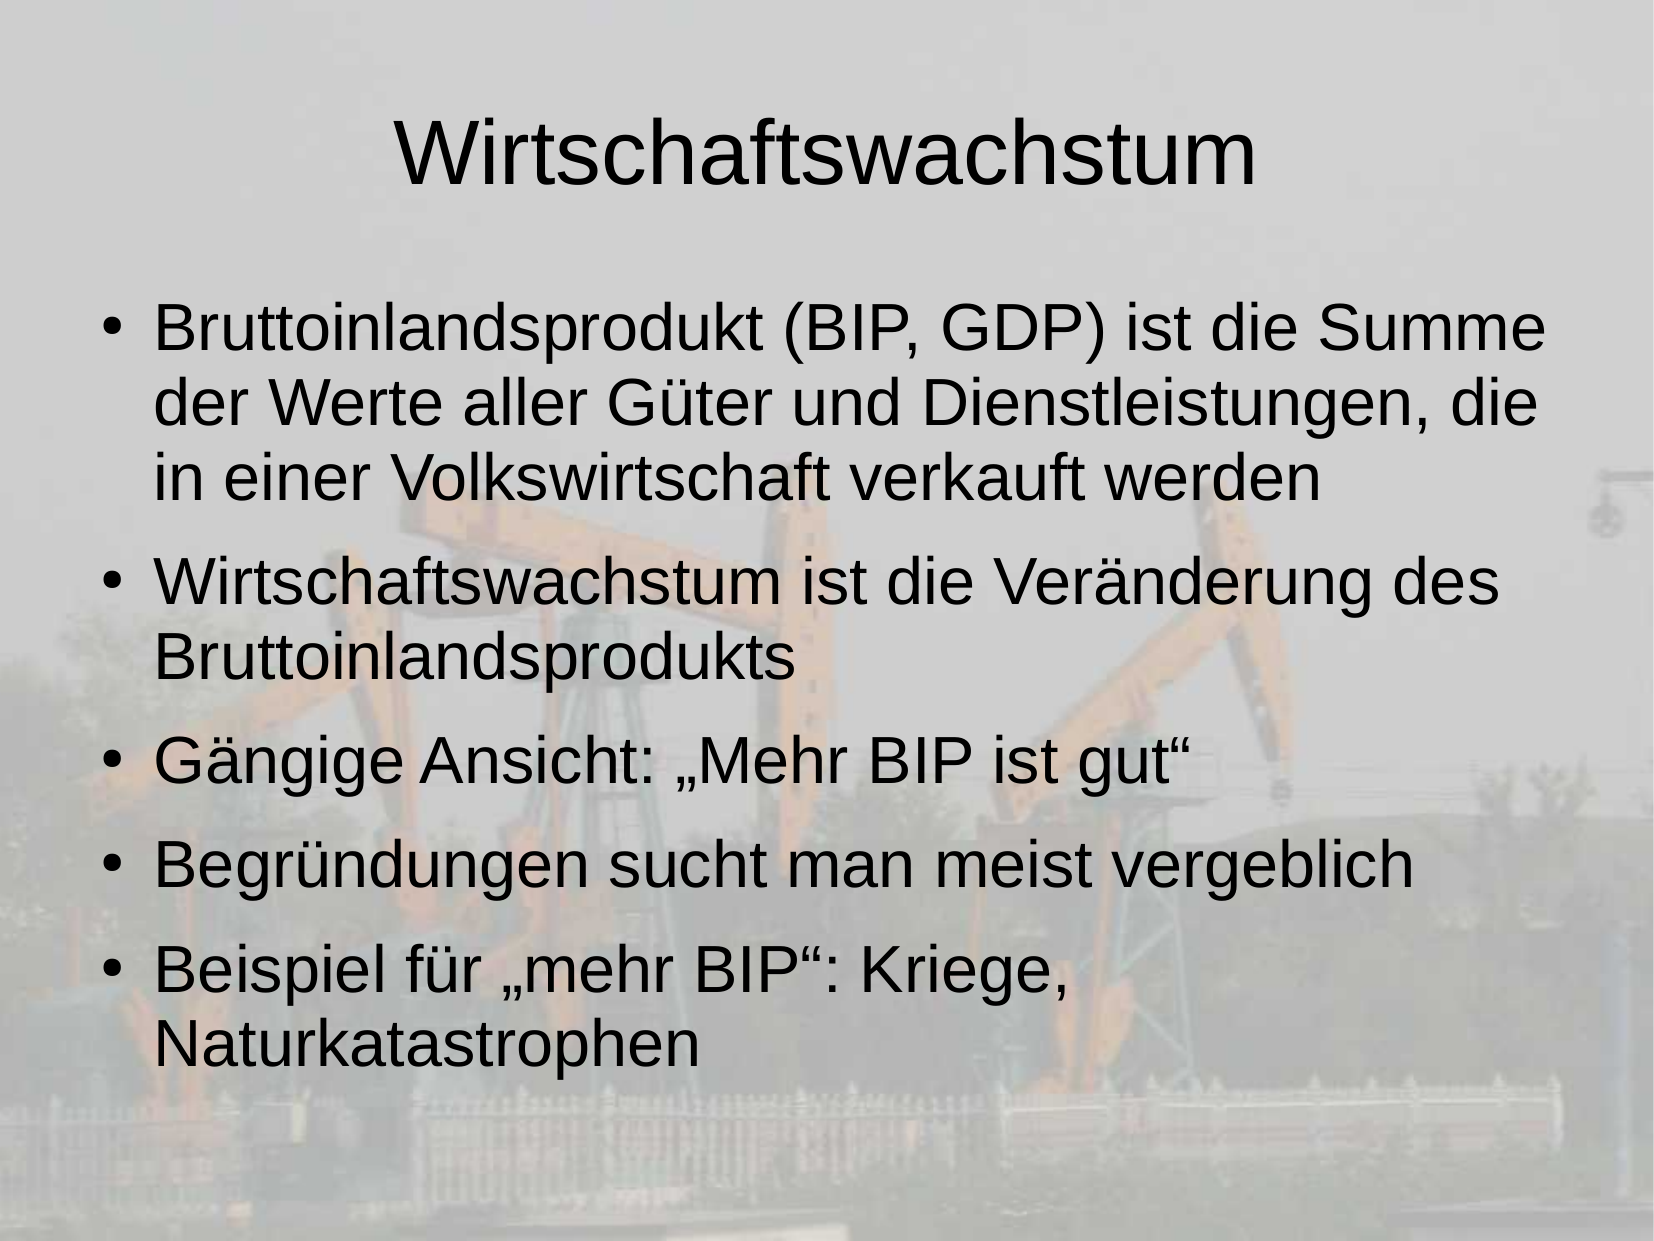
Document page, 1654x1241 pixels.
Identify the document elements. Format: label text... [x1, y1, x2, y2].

list Bruttoinlandsprodukt (BIP, GDP) ist die Summe der Werte aller Güter und Dienstleistungen, die in einer Volkswirtschaft verkauft werden Wirtschaftswachstum ist die Veränderung des Bruttoinlandsprodukts Gängige Ansicht: „Mehr BIP ist gut“ Begründungen sucht man meist vergeblich Beispiel für „mehr BIP“: Kriege, Naturkatastrophen [82, 290, 1571, 1109]
picture [0, 0, 1654, 1241]
title Wirtschaftswachstum [82, 49, 1571, 257]
